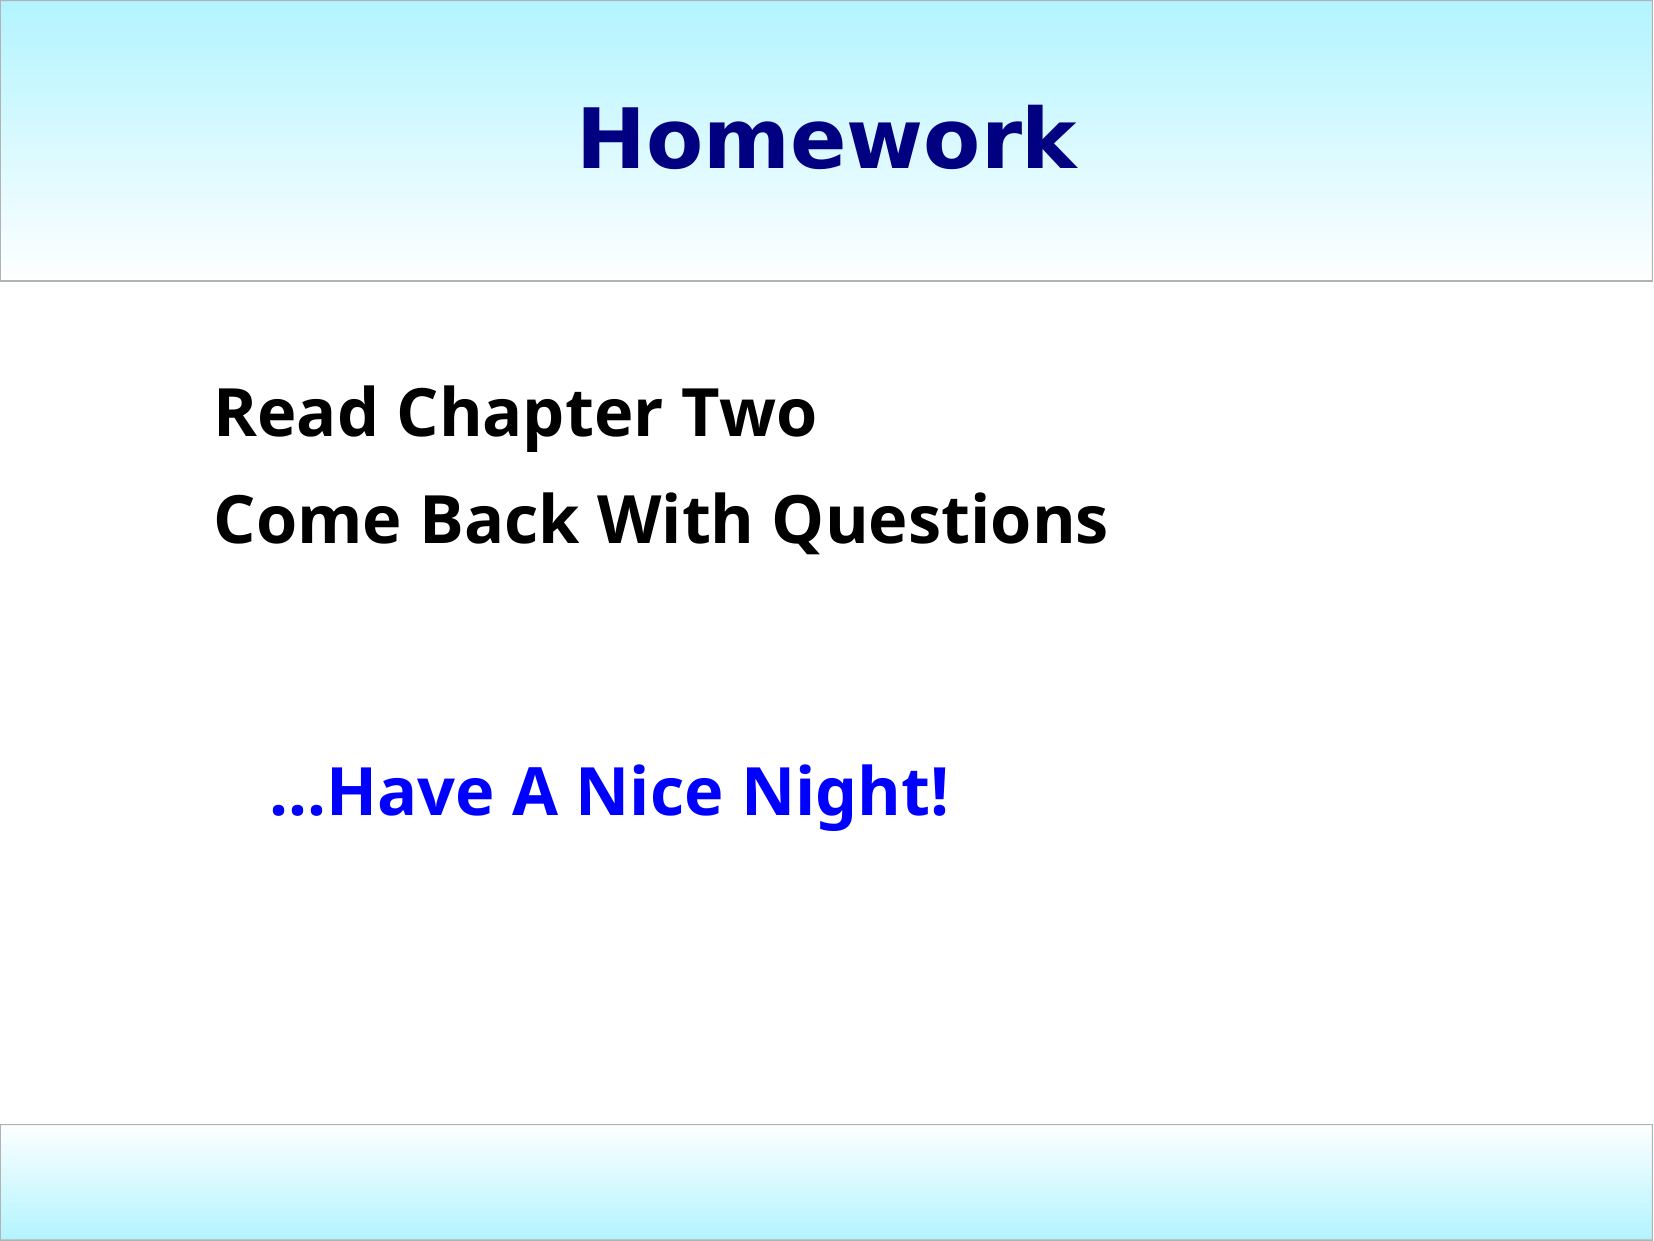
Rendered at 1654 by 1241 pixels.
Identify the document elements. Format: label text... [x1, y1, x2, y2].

list Read Chapter Two Come Back With Questions ...Have A Nice Night! [213, 364, 1538, 1110]
title Homework [78, 77, 1576, 203]
